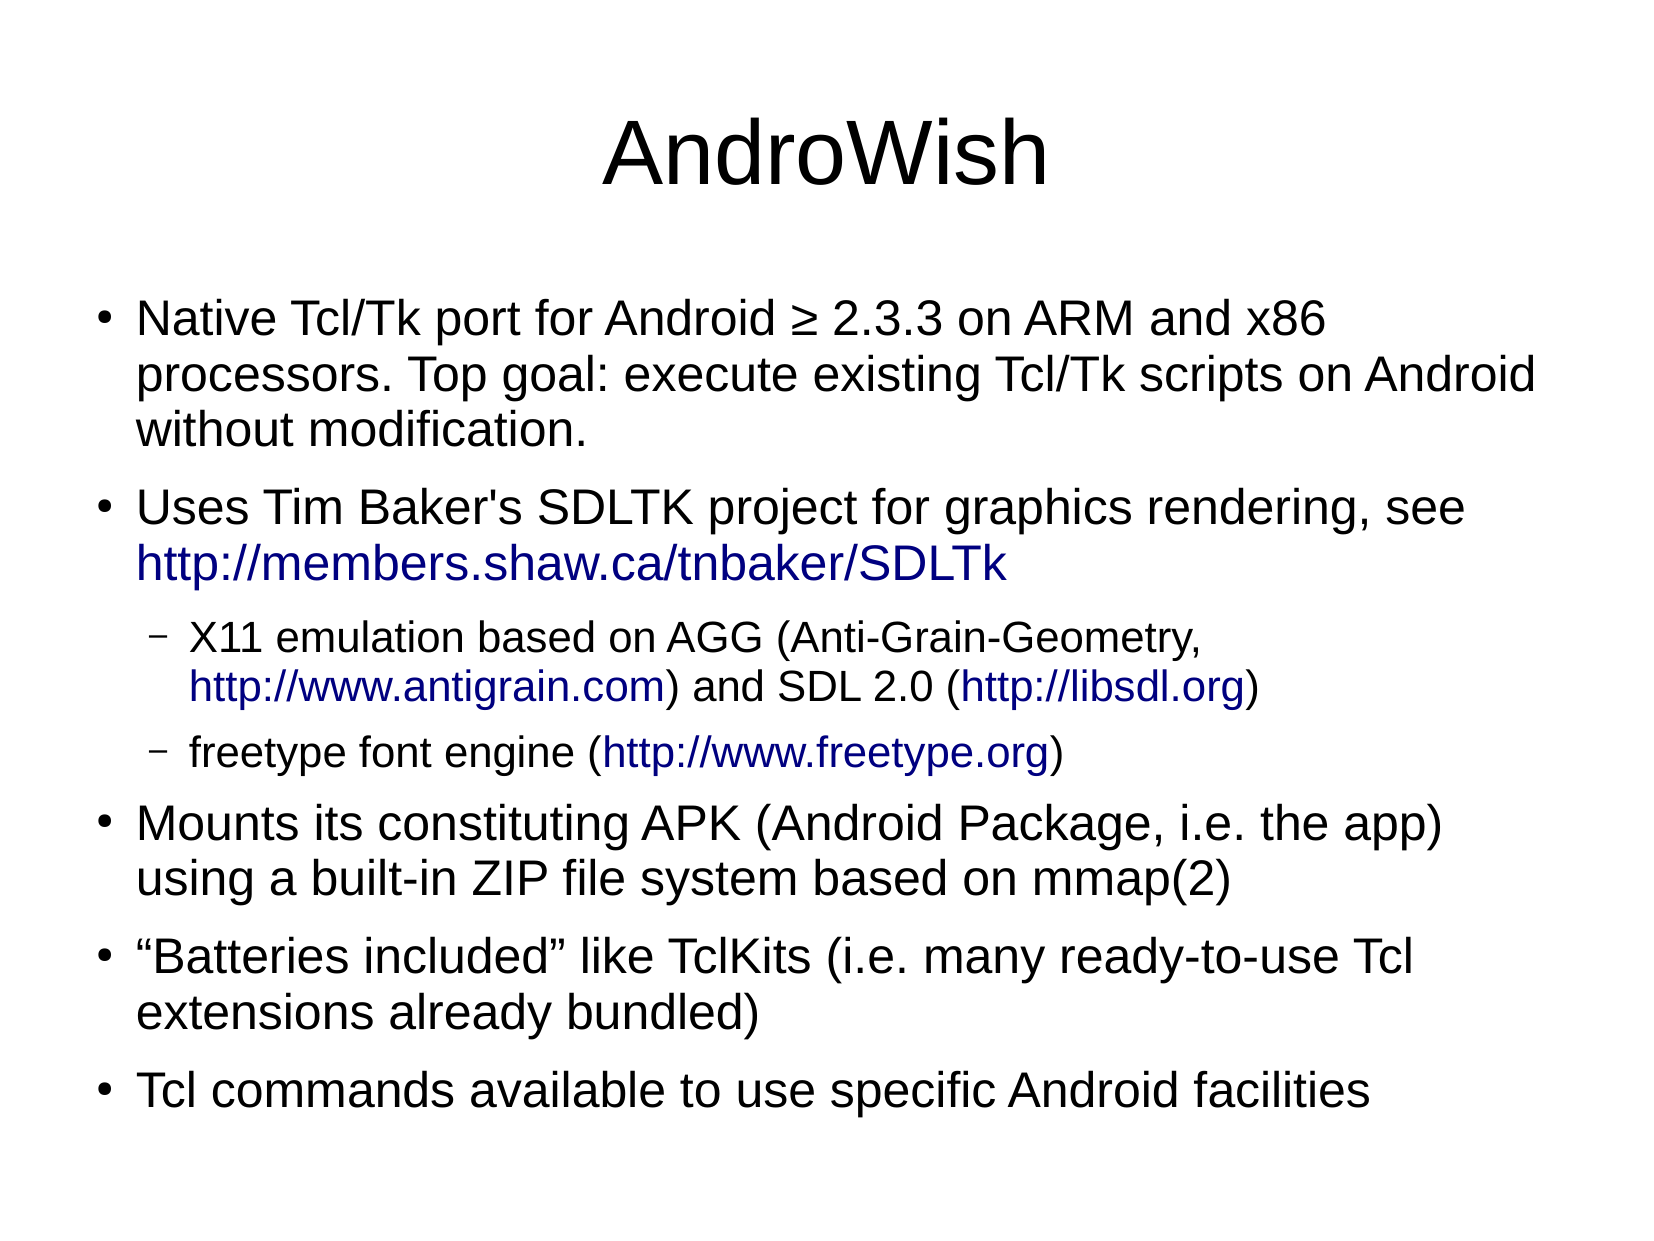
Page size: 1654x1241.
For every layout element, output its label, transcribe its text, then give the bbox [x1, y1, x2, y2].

title AndroWish [82, 49, 1571, 257]
list Native Tcl/Tk port for Android ≥ 2.3.3 on ARM and x86 processors. Top goal: execute existing Tcl/Tk scripts on Android without modification. Uses Tim Baker's SDLTK project for graphics rendering, see http://members.shaw.ca/tnbaker/SDLTk X11 emulation based on AGG (Anti-Grain-Geometry, http://www.antigrain.com) and SDL 2.0 (http://libsdl.org) freetype font engine (http://www.freetype.org) Mounts its constituting APK (Android Package, i.e. the app) using a built-in ZIP file system based on mmap(2) “Batteries included” like TclKits (i.e. many ready-to-use Tcl extensions already bundled) Tcl commands available to use specific Android facilities [82, 290, 1571, 1126]
